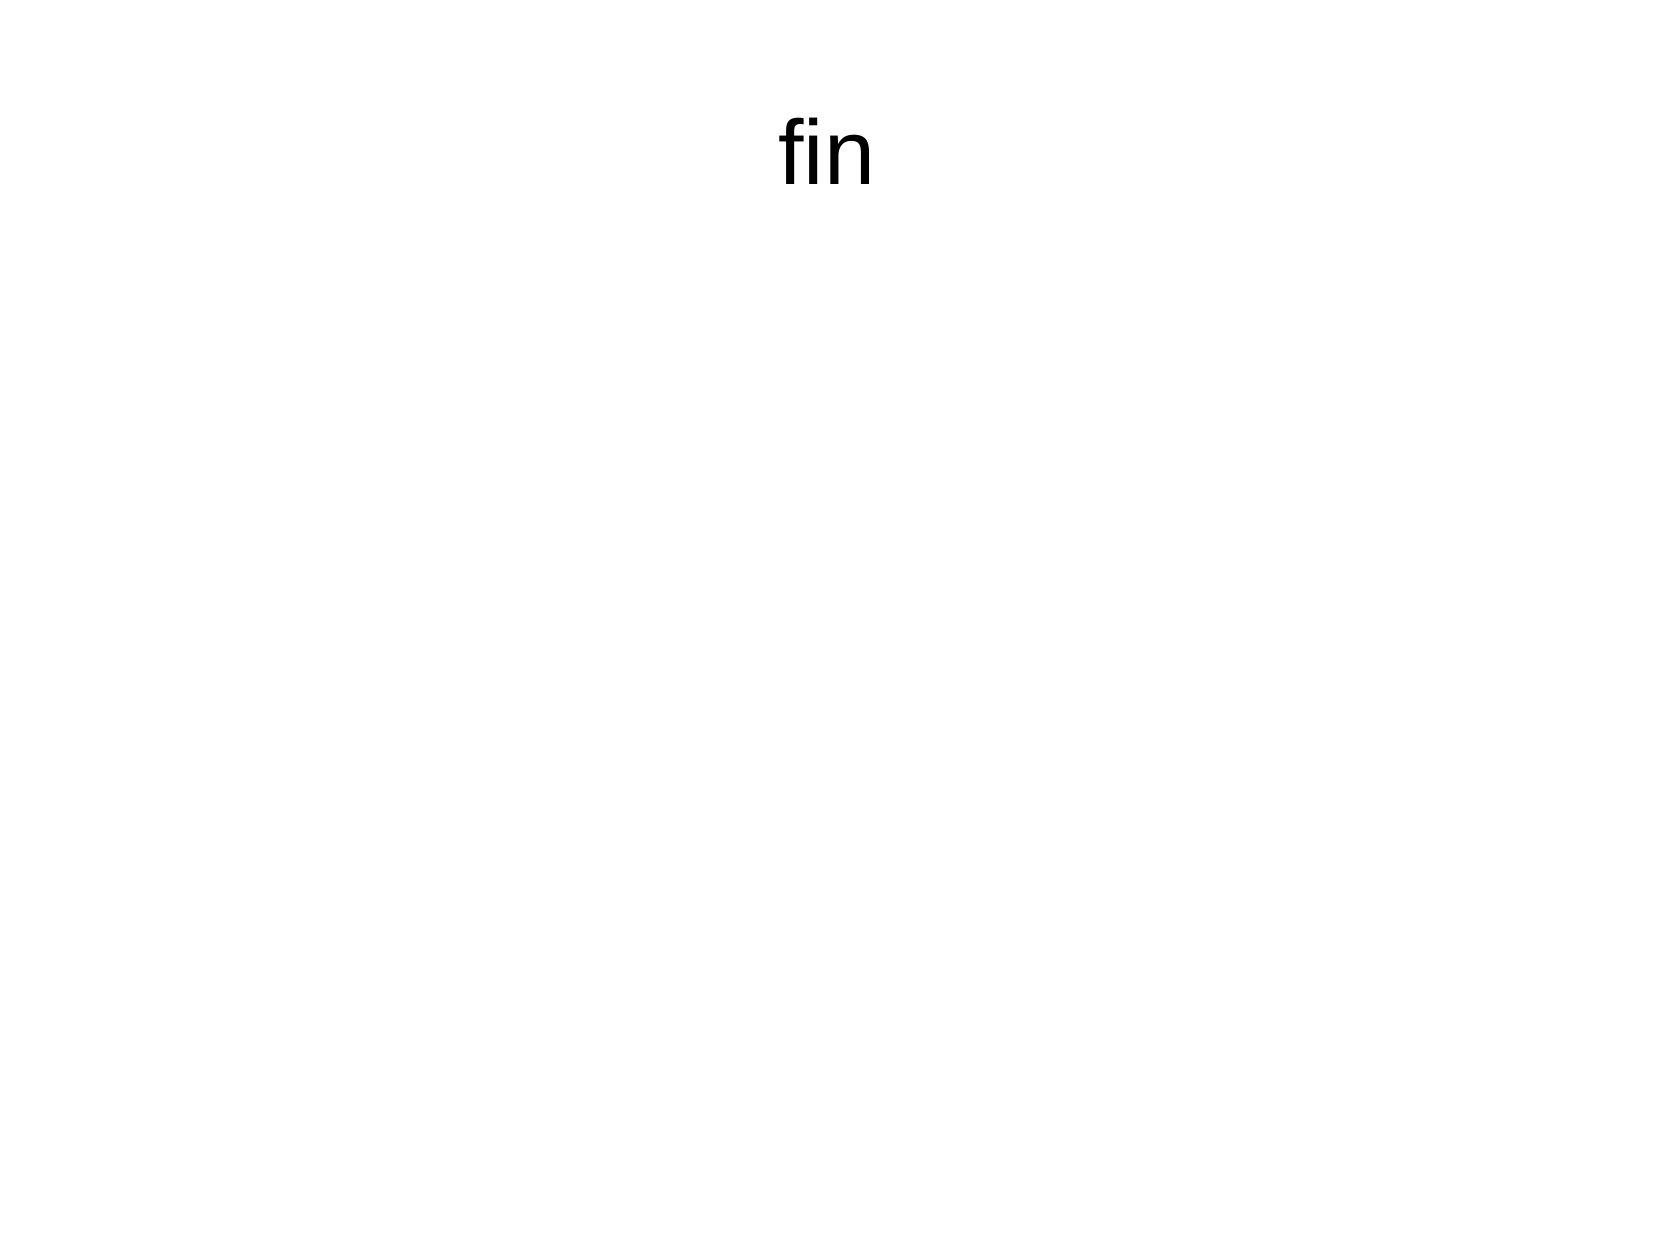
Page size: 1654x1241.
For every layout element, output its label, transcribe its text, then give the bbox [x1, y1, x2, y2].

title fin [82, 49, 1571, 257]
